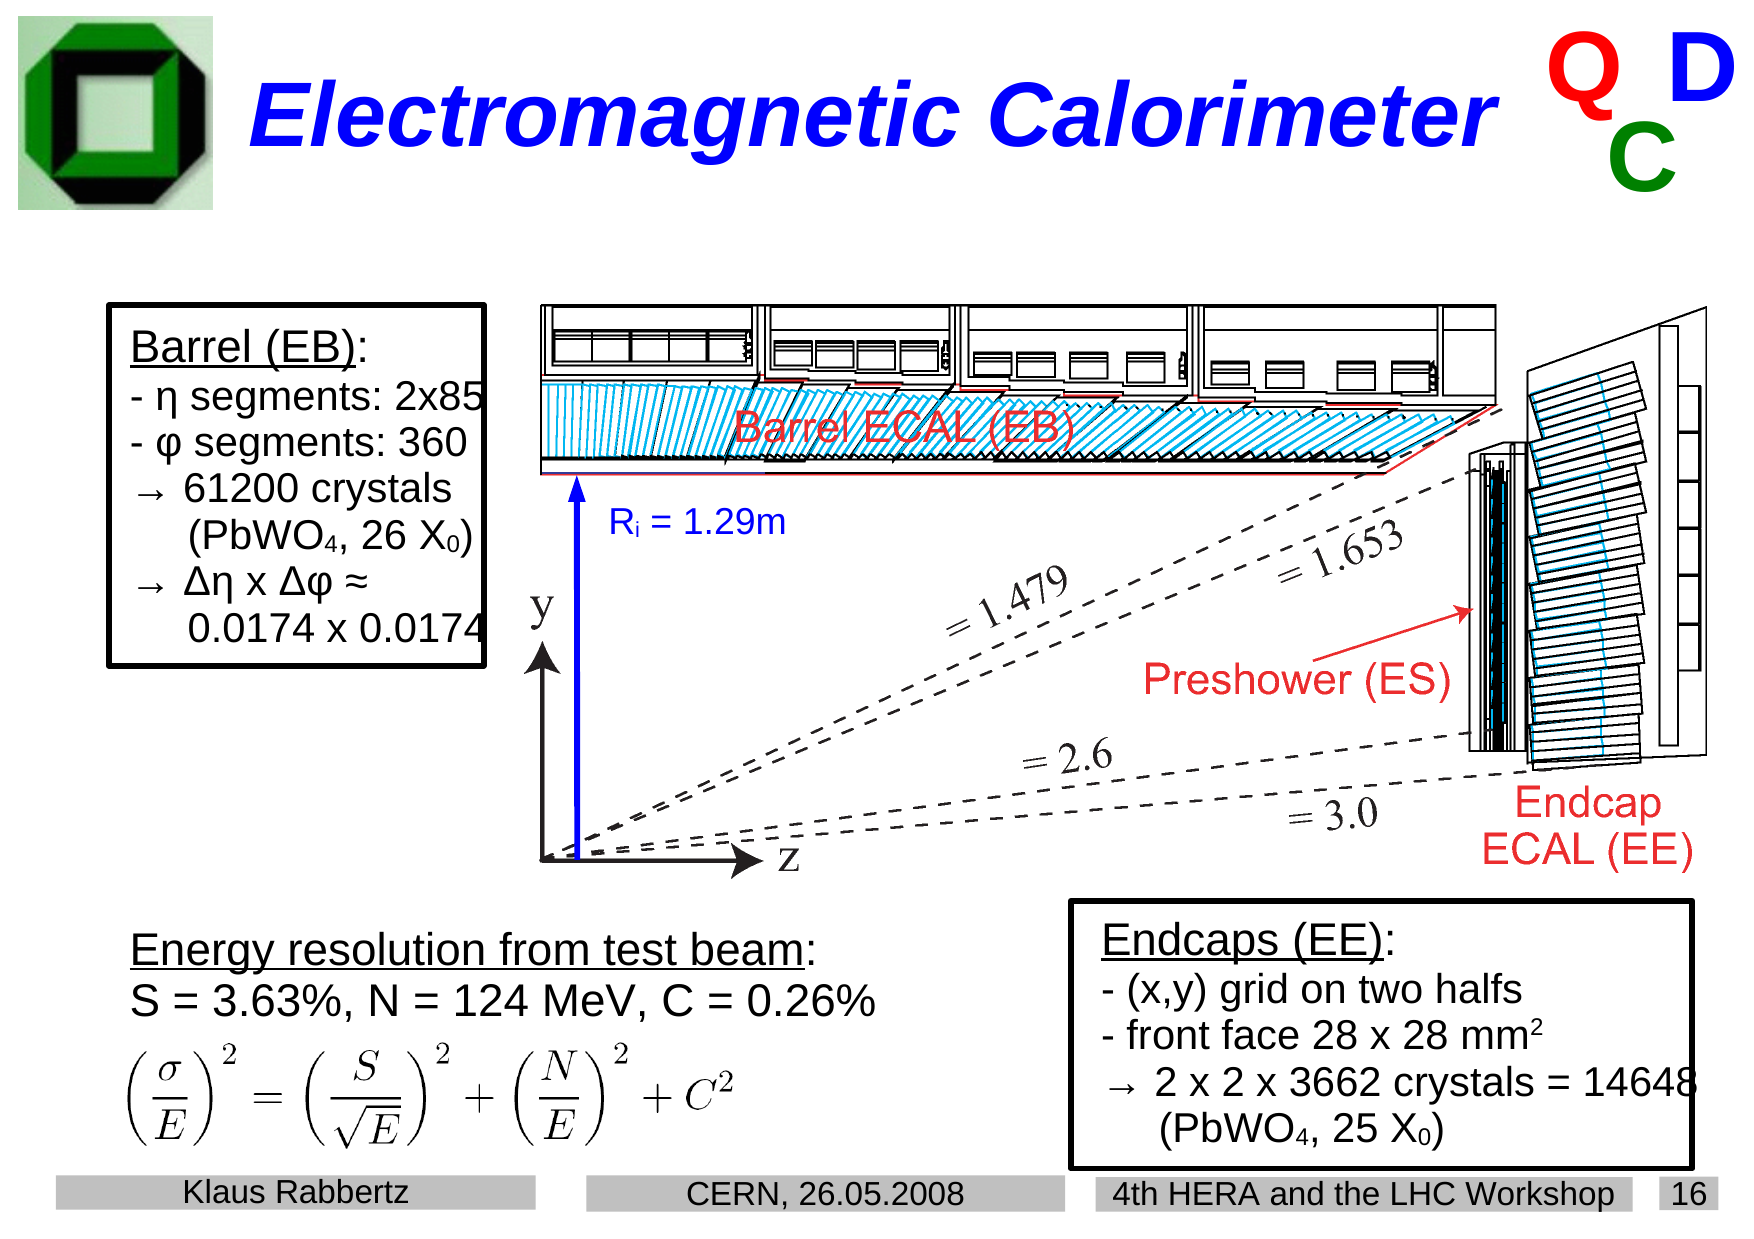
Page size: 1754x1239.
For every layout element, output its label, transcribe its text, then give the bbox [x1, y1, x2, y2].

picture [120, 1039, 738, 1157]
text_box Barrel (EB): - η segments: 2x85 - φ segments: 360 → 61200 crystals (PbWO4, 26 X0) → Δη x Δφ ≈ 0.0174 x 0.0174 [118, 309, 499, 683]
text_box Energy resolution from test beam: S = 3.63%, N = 124 MeV, C = 0.26% [117, 911, 889, 1039]
text_box Ri = 1.29m [596, 488, 800, 567]
picture [524, 304, 1707, 882]
title Electromagnetic Calorimeter [220, 16, 1525, 213]
text_box Endcaps (EE): - (x,y) grid on two halfs - front face 28 x 28 mm2 → 2 x 2 x 3662 crystals = 14648 (PbWO4, 25 X0) [1089, 902, 1711, 1179]
picture [18, 16, 213, 210]
